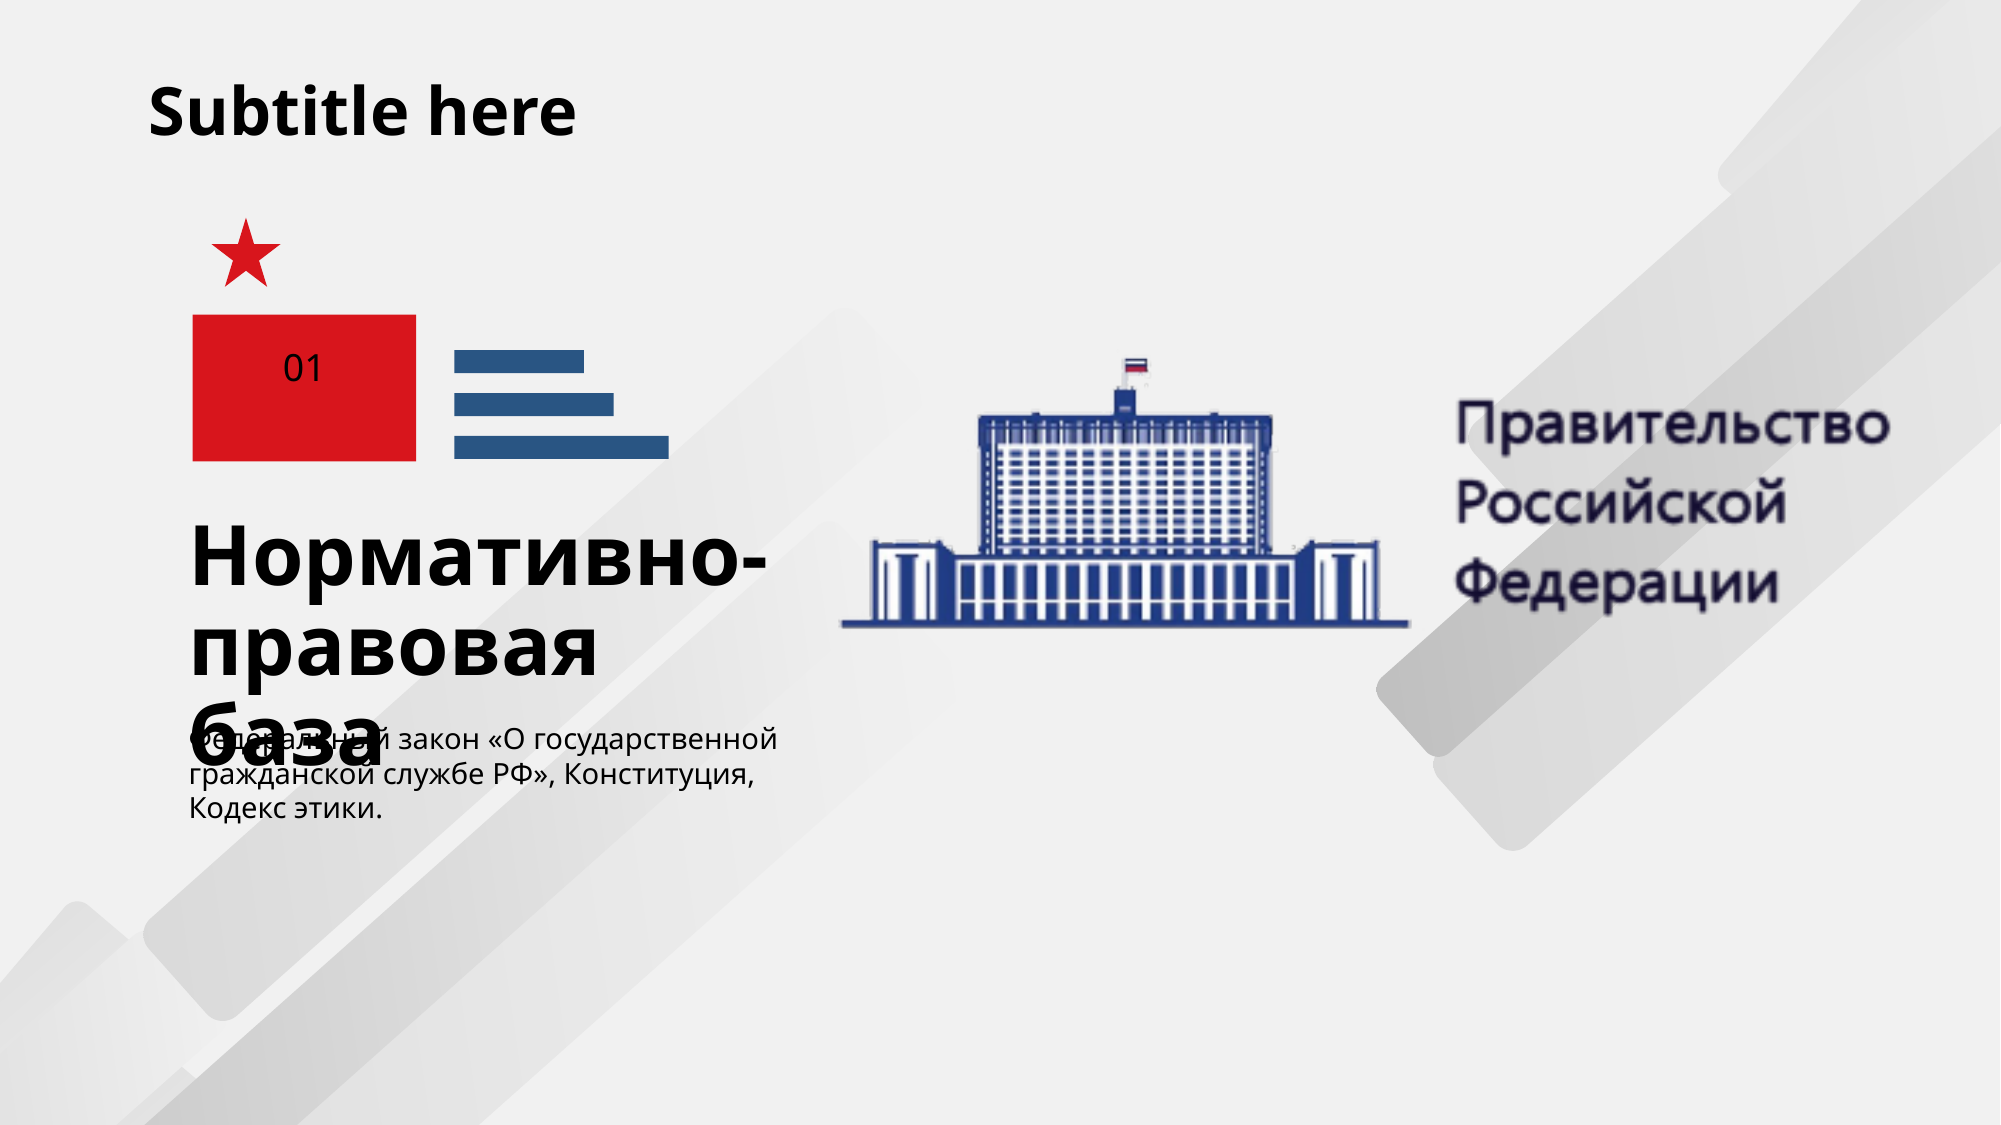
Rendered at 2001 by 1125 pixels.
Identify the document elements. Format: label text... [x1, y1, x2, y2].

text_box 01 [268, 336, 341, 397]
text_box [211, 217, 281, 287]
text_box [454, 435, 669, 459]
text_box Нормативно-правовая база [173, 505, 799, 653]
text_box [192, 314, 417, 462]
text_box Федеральный закон «О государственной гражданской службе РФ», Конституция, Кодекс этики. [173, 712, 799, 833]
picture [837, 325, 1970, 666]
text_box [454, 393, 614, 417]
text_box [454, 350, 584, 374]
